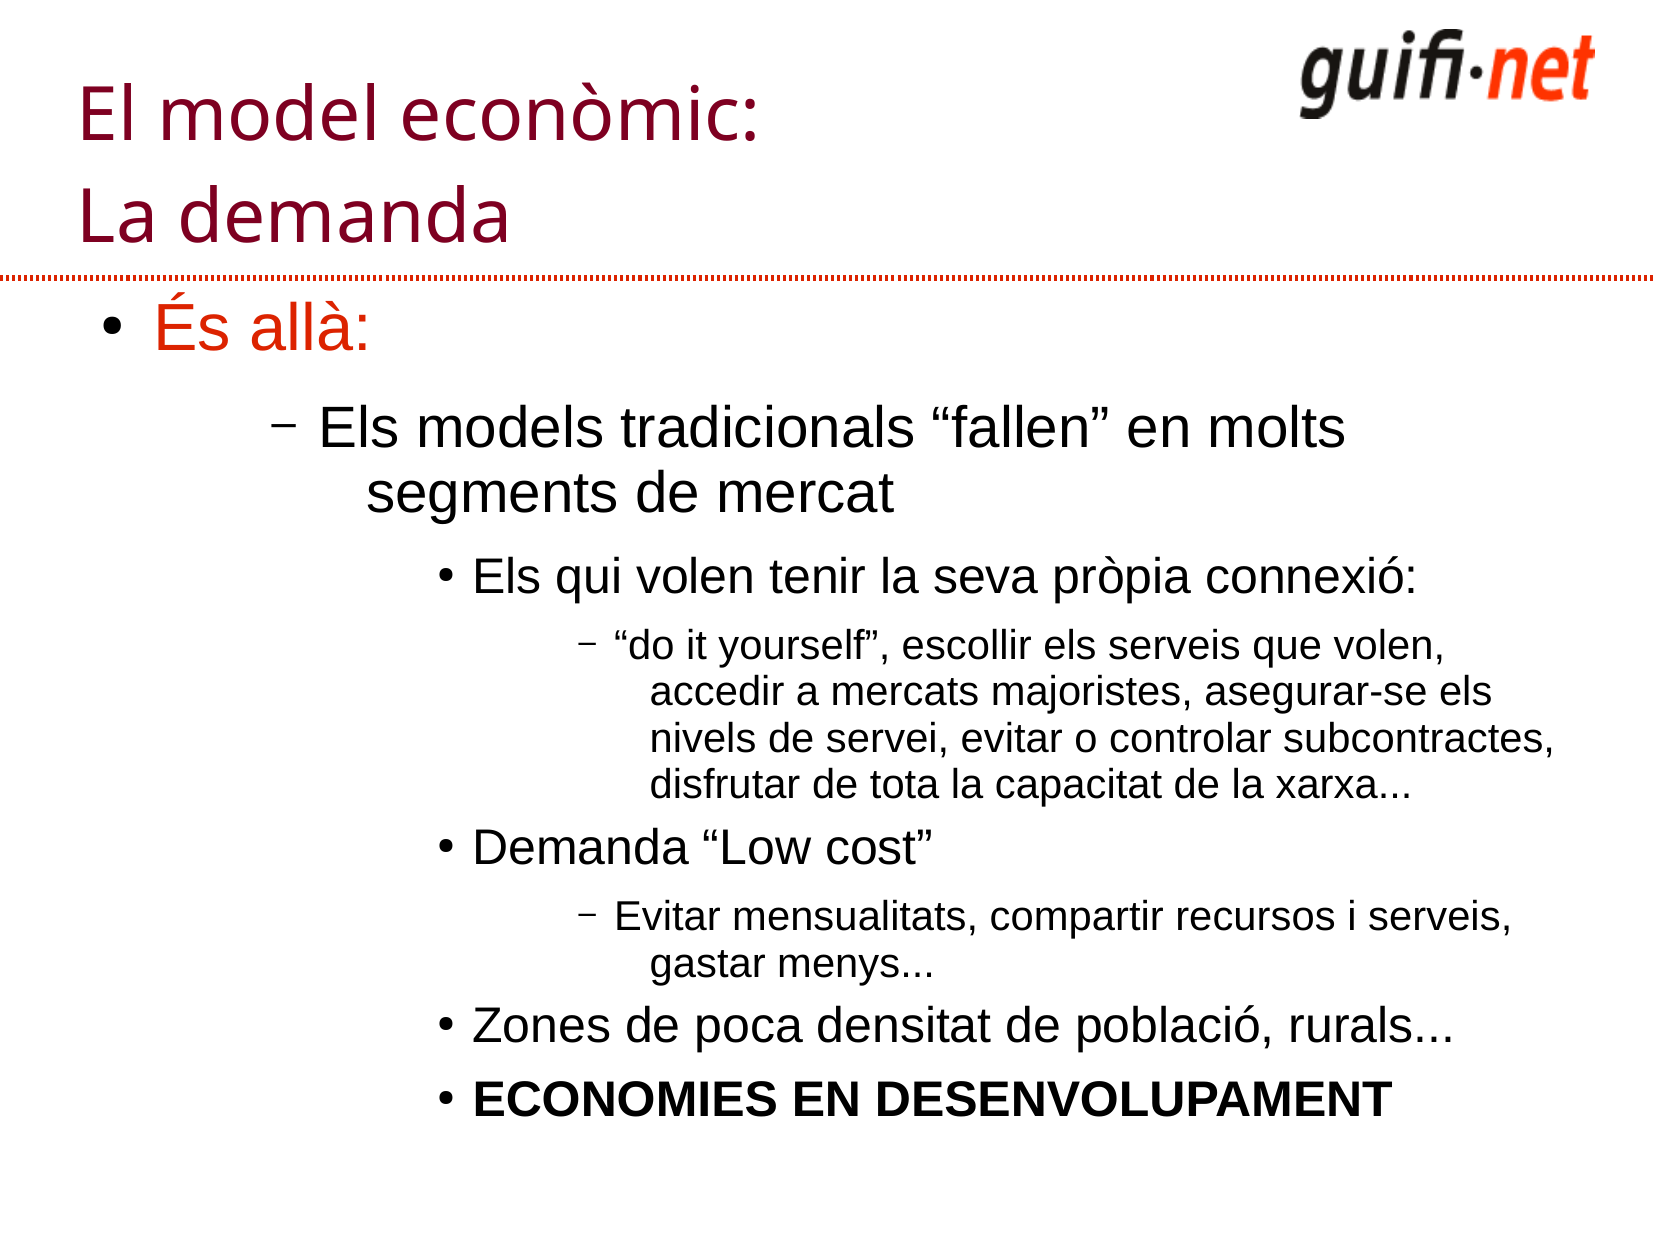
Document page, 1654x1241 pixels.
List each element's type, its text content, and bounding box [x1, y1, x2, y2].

list És allà: Els models tradicionals “fallen” en molts segments de mercat Els qui volen tenir la seva pròpia connexió: “do it yourself”, escollir els serveis que volen, accedir a mercats majoristes, asegurar-se els nivels de servei, evitar o controlar subcontractes, disfrutar de tota la capacitat de la xarxa... Demanda “Low cost” Evitar mensualitats, compartir recursos i serveis, gastar menys... Zones de poca densitat de població, rurals... ECONOMIES EN DESENVOLUPAMENT [82, 290, 1571, 1127]
picture [1299, 29, 1595, 119]
title El model econòmic: La demanda [76, 59, 1093, 267]
